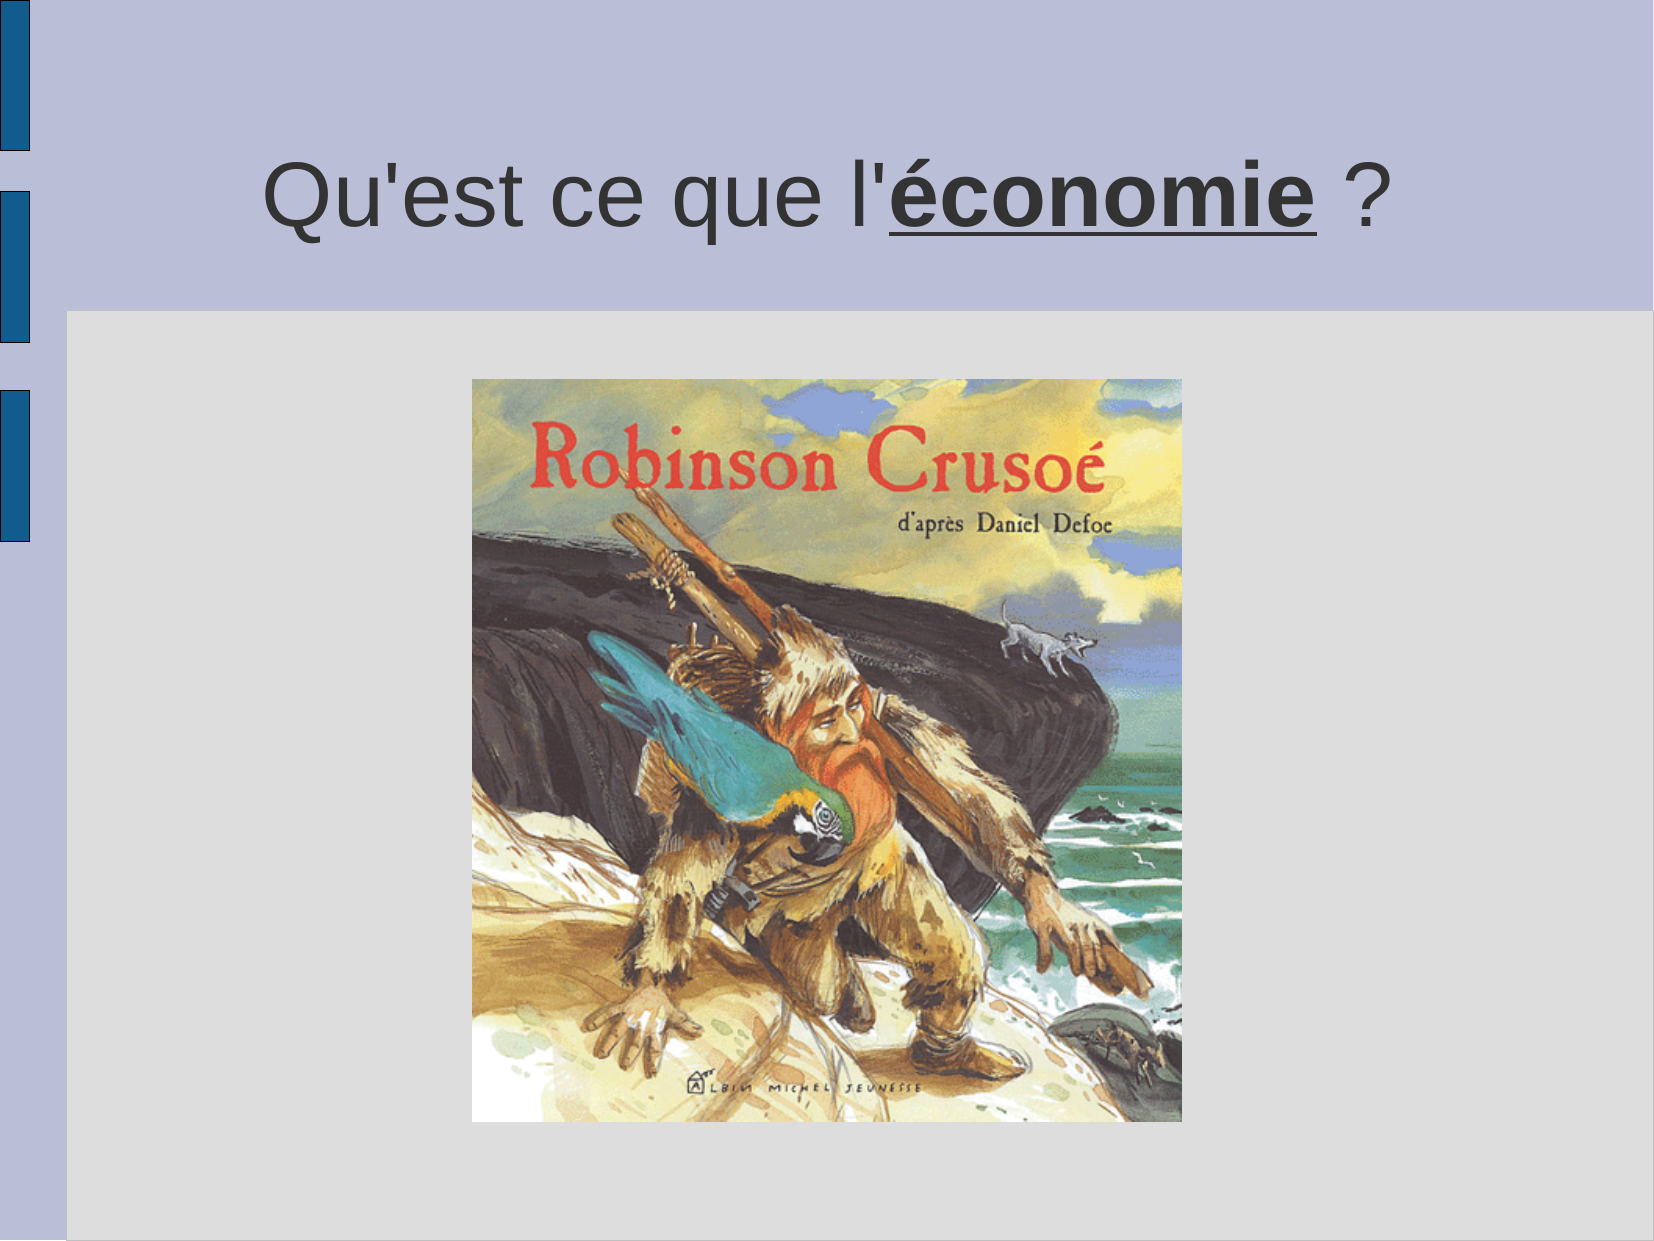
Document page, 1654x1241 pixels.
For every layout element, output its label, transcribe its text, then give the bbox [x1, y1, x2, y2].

title Qu'est ce que l'économie ? [121, 91, 1534, 299]
picture [472, 379, 1182, 1123]
